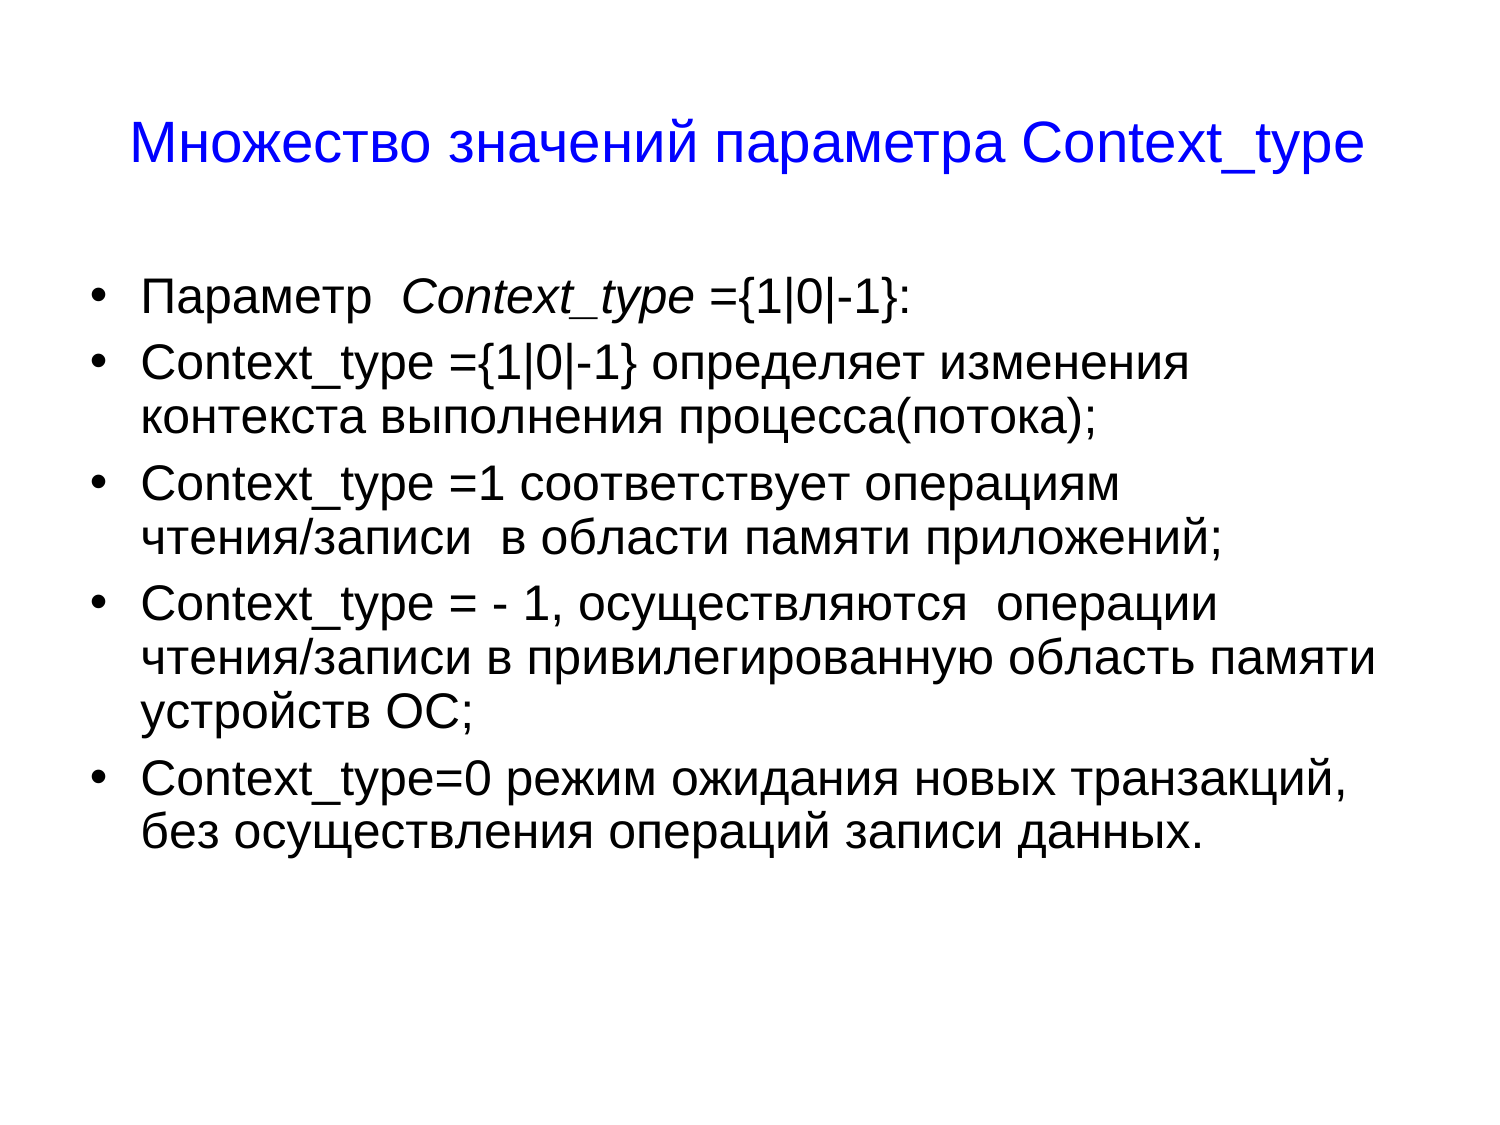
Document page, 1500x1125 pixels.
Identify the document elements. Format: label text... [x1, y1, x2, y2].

text_box Параметр Context_type ={1|0|-1}: Context_type ={1|0|-1} определяет изменения контекста выполнения процесса(потока); Context_type =1 соответствует операциям чтения/записи в области памяти приложений; Context_type = - 1, осуществляются операции чтения/записи в привилегированную область памяти устройств ОС; Context_type=0 режим ожидания новых транзакций, без осуществления операций записи данных. [75, 262, 1426, 1005]
title Множество значений параметра Context_type [74, 21, 1422, 257]
